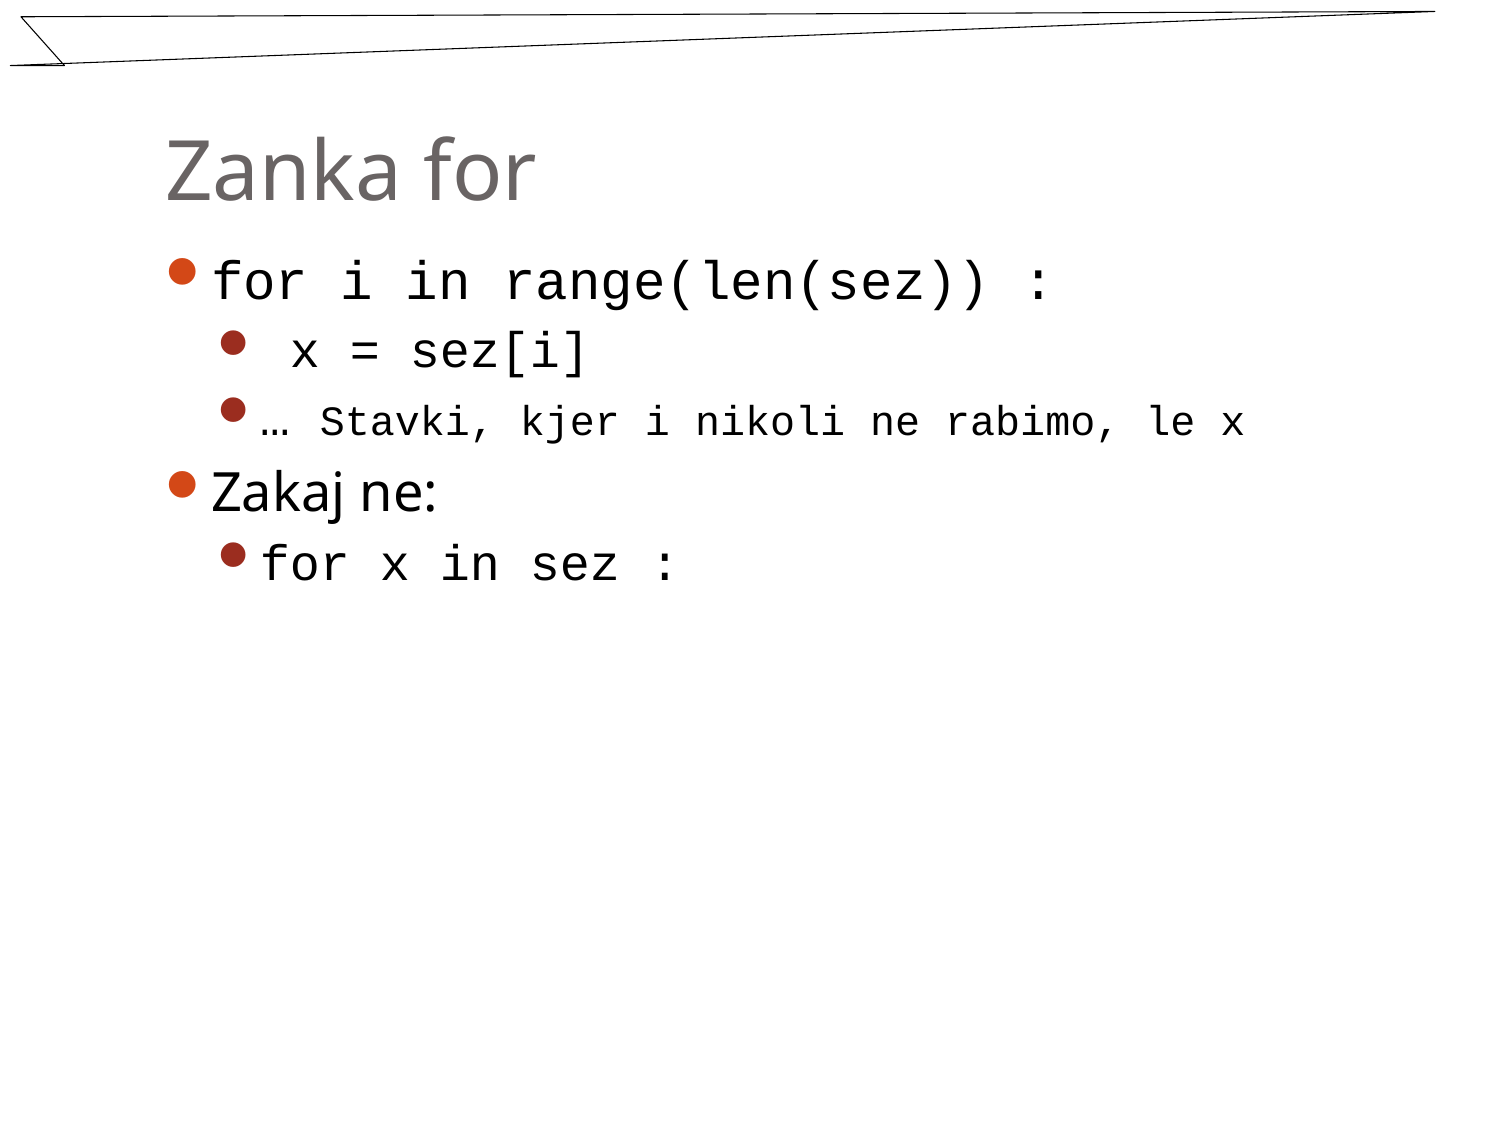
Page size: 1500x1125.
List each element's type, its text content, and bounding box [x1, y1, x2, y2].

list for i in range(len(sez)) : x = sez[i] … Stavki, kjer i nikoli ne rabimo, le x Zakaj ne: for x in sez : [150, 237, 1425, 988]
title Zanka for [150, 45, 1425, 233]
